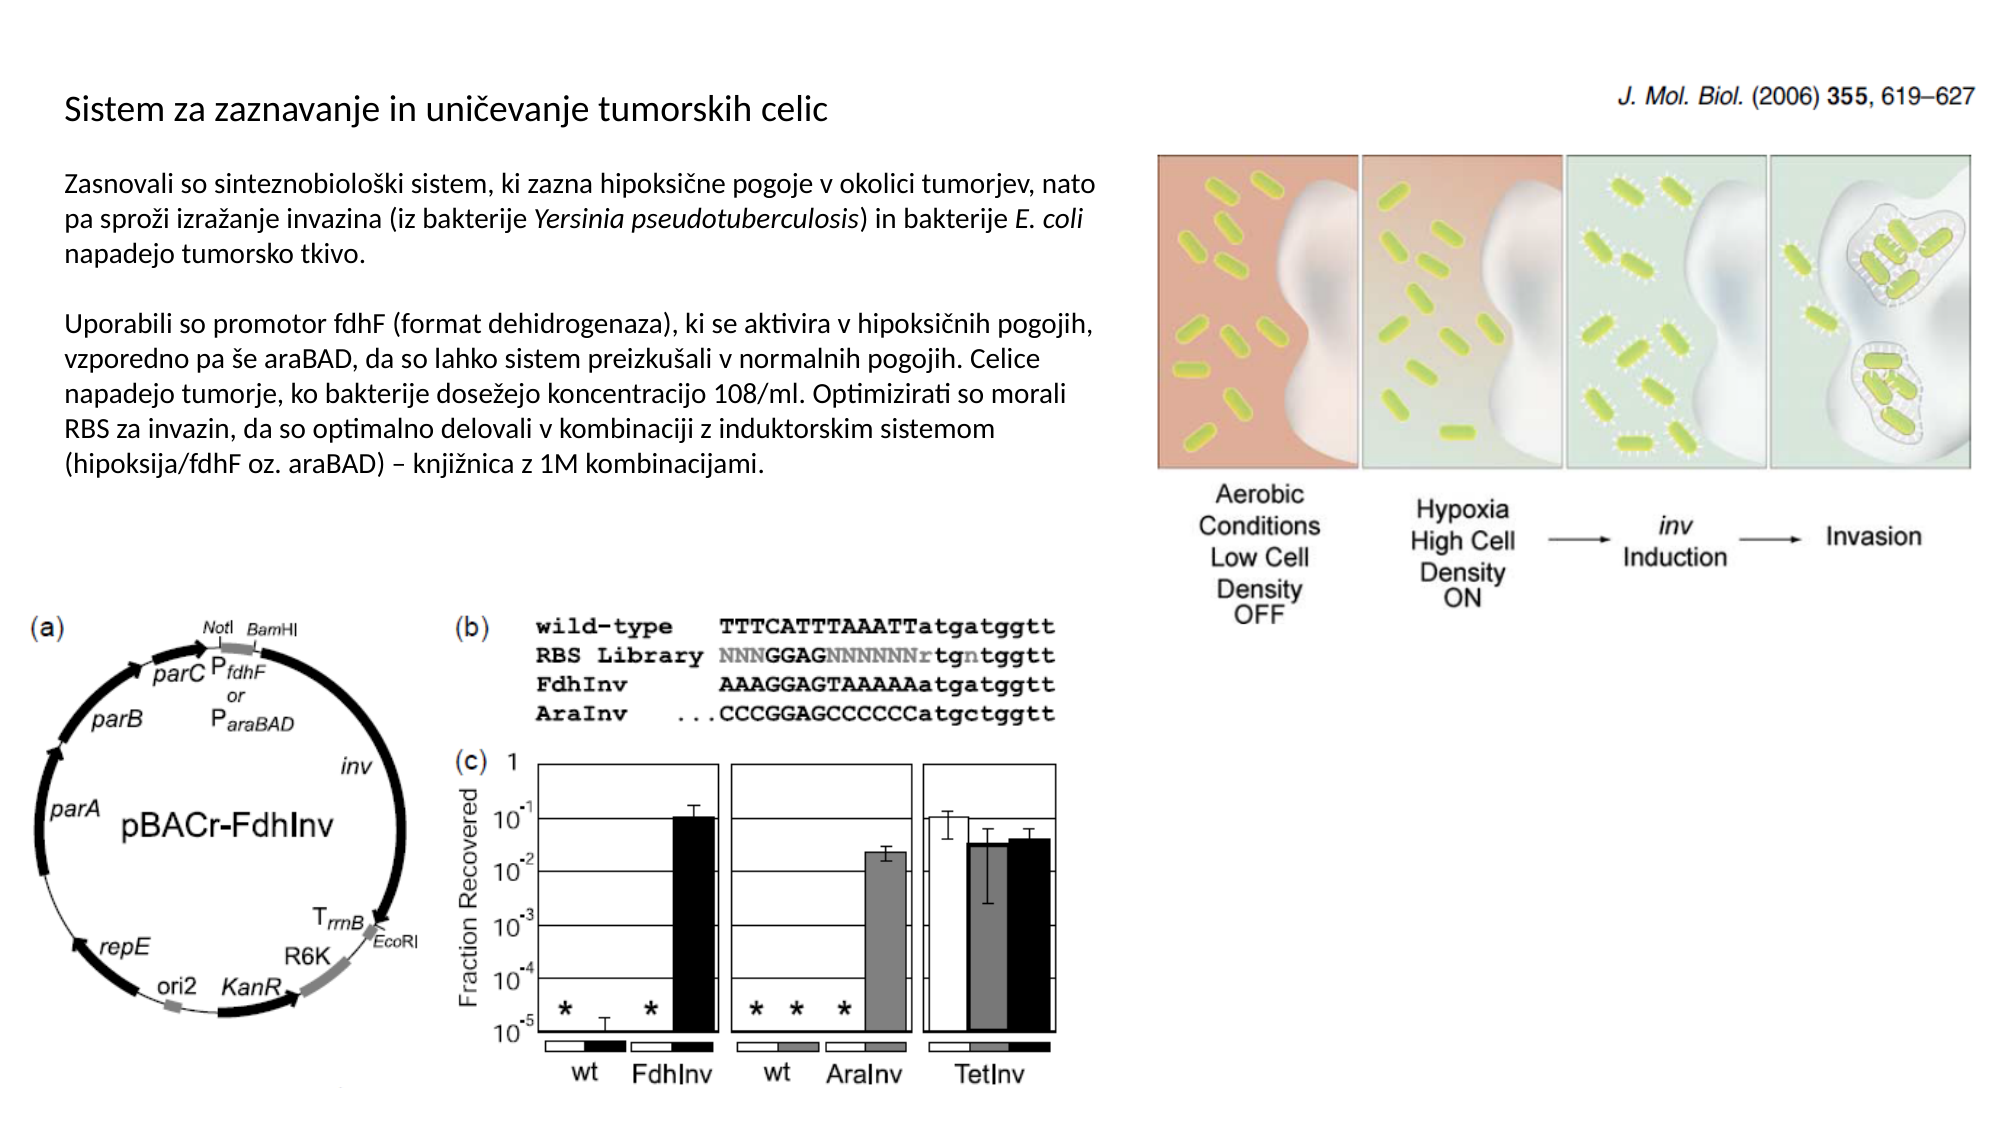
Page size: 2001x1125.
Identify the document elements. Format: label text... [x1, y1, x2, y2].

text_box Sistem za zaznavanje in uničevanje tumorskih celic Zasnovali so sinteznobiološki sistem, ki zazna hipoksične pogoje v okolici tumorjev, nato pa sproži izražanje invazina (iz bakterije Yersinia pseudotuberculosis) in bakterije E. coli napadejo tumorsko tkivo. Uporabili so promotor fdhF (format dehidrogenaza), ki se aktivira v hipoksičnih pogojih, vzporedno pa še araBAD, da so lahko sistem preizkušali v normalnih pogojih. Celice napadejo tumorje, ko bakterije dosežejo koncentracijo 108/ml. Optimizirati so morali RBS za invazin, da so optimalno delovali v kombinaciji z induktorskim sistemom (hipoksija/fdhF oz. araBAD) – knjižnica z 1M kombinacijami. [49, 77, 1118, 557]
picture [1117, 126, 1999, 646]
picture [1603, 77, 2000, 116]
picture [0, 553, 1091, 1088]
